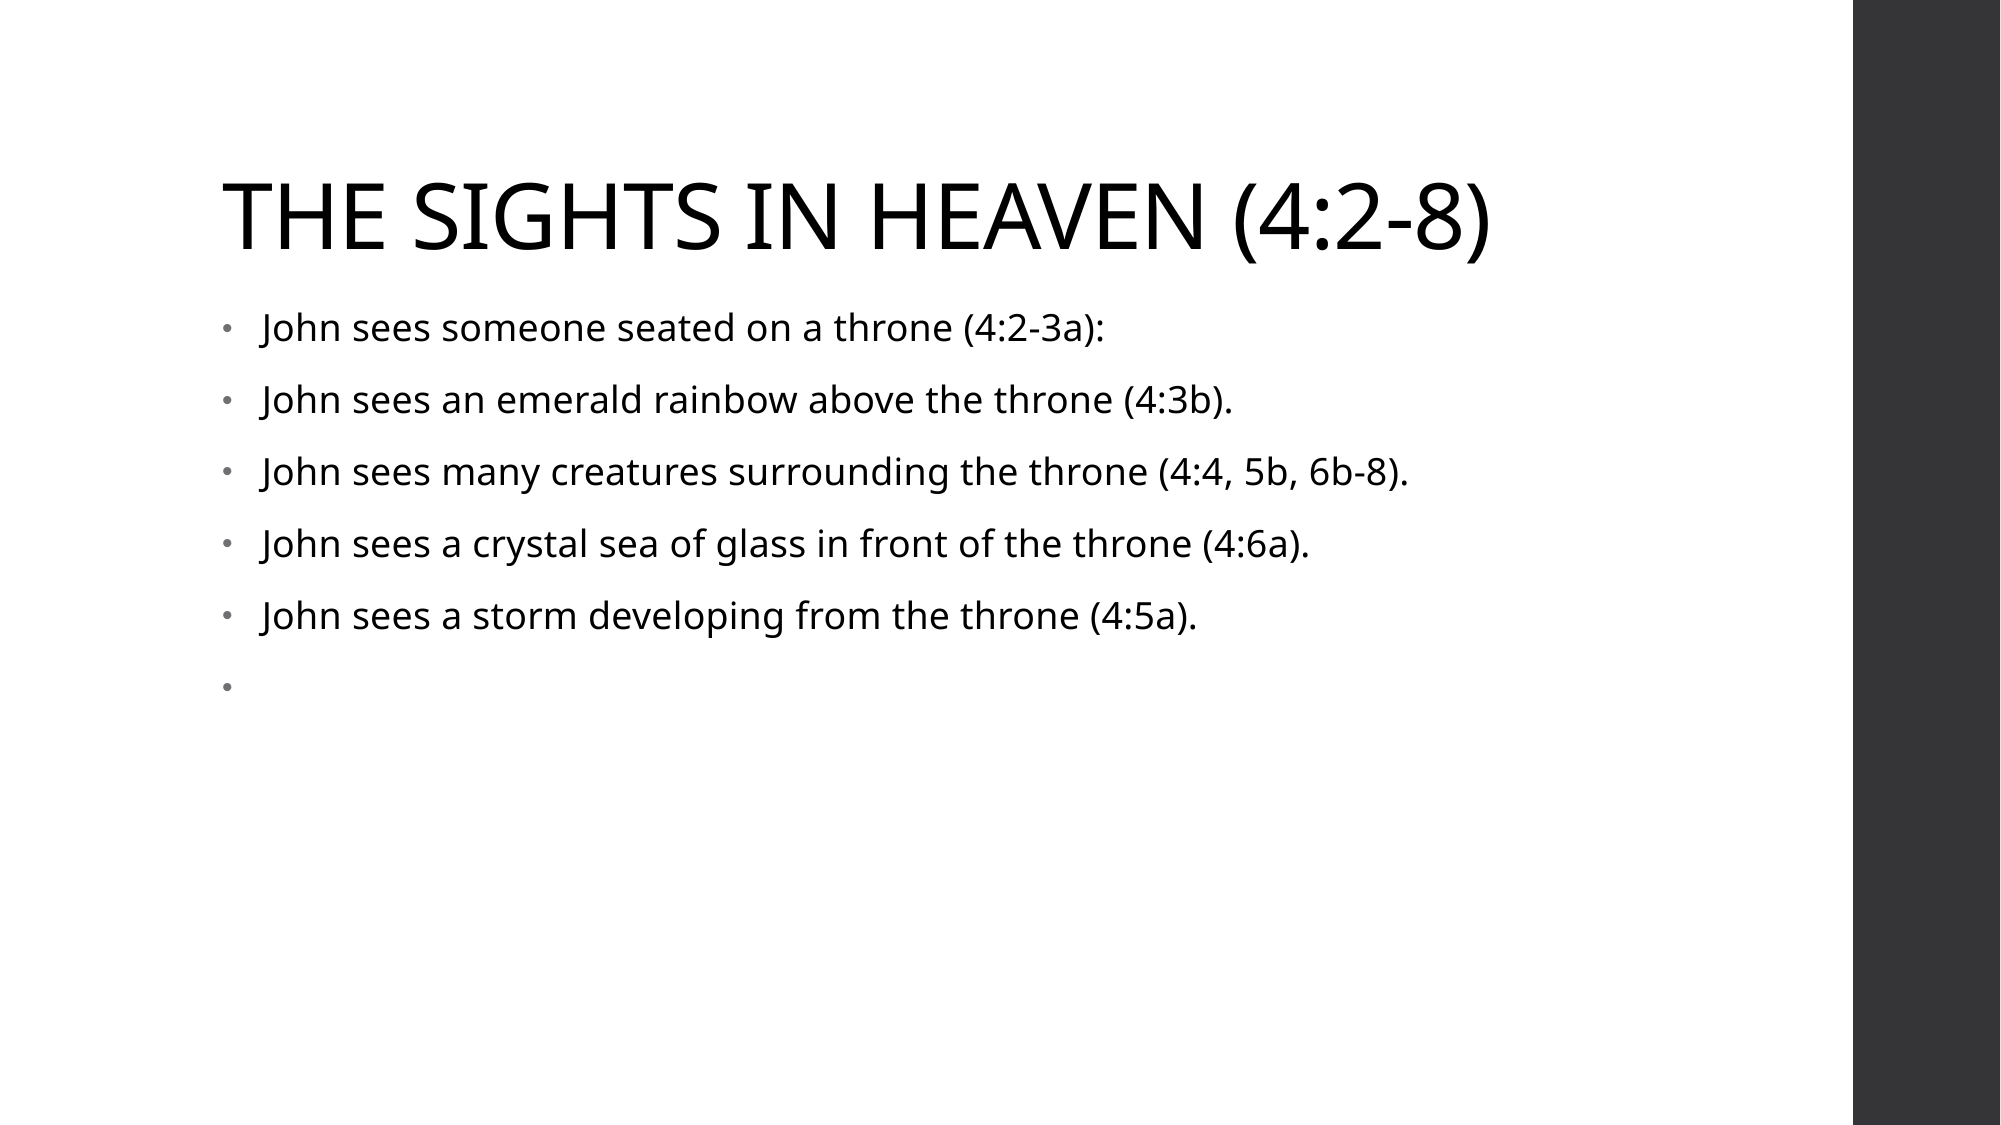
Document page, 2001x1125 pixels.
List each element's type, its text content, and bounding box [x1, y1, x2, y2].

title THE SIGHTS IN HEAVEN (4:2-8) [206, 60, 1797, 278]
list John sees someone seated on a throne (4:2-3a): John sees an emerald rainbow above the throne (4:3b). John sees many creatures surrounding the throne (4:4, 5b, 6b-8). John sees a crystal sea of glass in front of the throne (4:6a). John sees a storm developing from the throne (4:5a). [206, 299, 1617, 1014]
